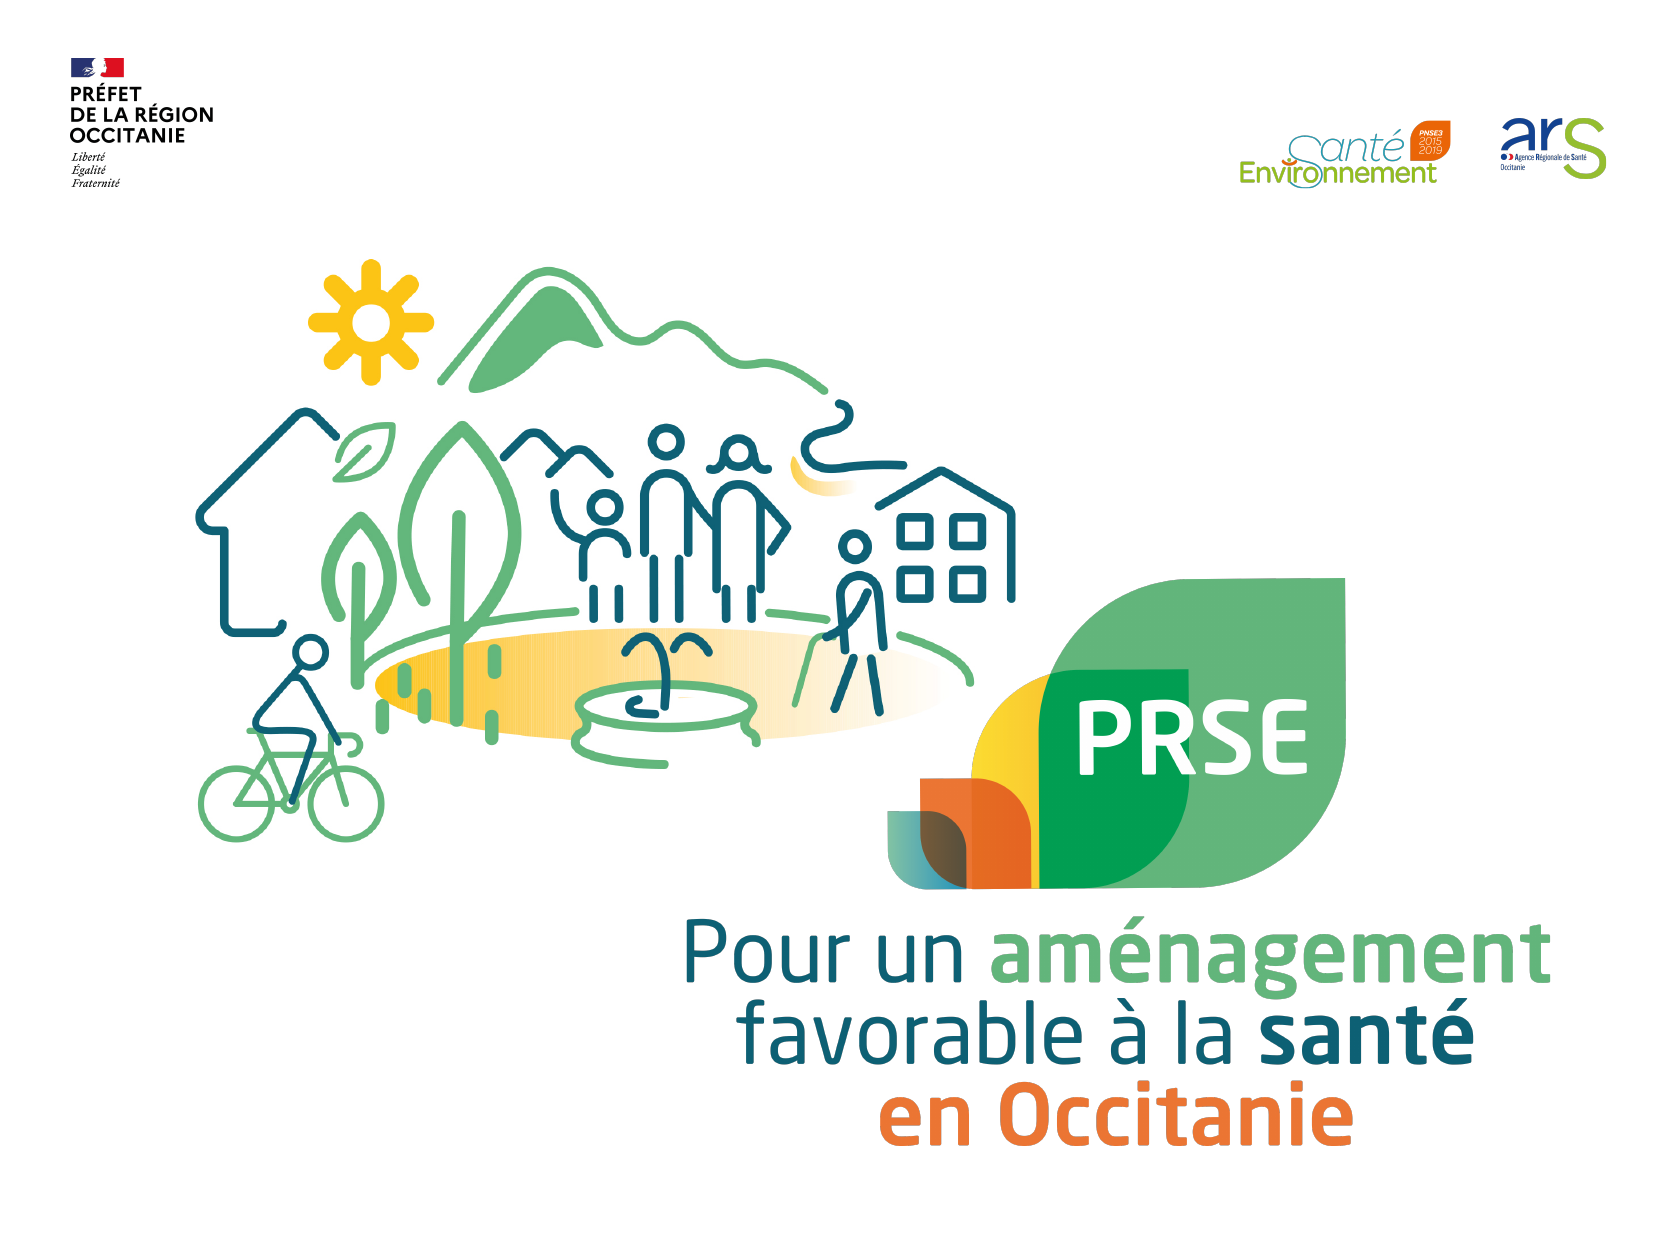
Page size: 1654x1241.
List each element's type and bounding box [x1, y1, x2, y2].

picture [185, 259, 1551, 1146]
picture [70, 58, 213, 187]
picture [1500, 118, 1607, 179]
picture [1240, 120, 1451, 189]
